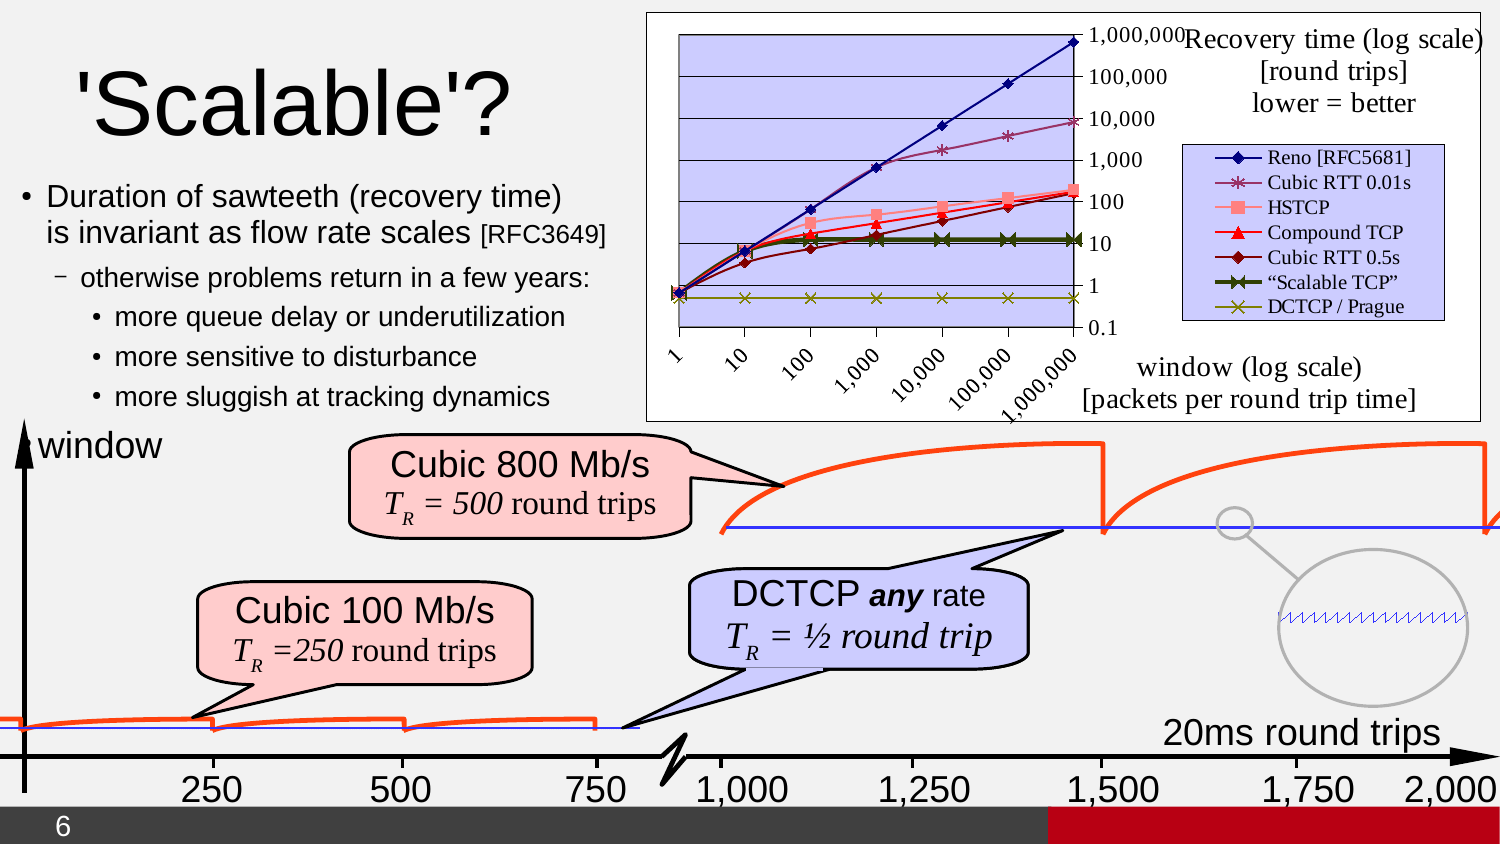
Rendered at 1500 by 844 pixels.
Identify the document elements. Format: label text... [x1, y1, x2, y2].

text_box 1,750 [1246, 760, 1370, 818]
text_box 500 [354, 760, 456, 818]
text_box DCTCP any rate: v = 2 [622, 670, 828, 729]
text_box 1,250 [862, 760, 986, 818]
text_box window [23, 416, 356, 515]
text_box 20ms round trips [1147, 704, 1500, 761]
text_box 250 [165, 760, 267, 818]
text_box 2,000 [1389, 760, 1500, 818]
text_box DCTCP any rate TR = ½ round trip [689, 530, 1063, 670]
list Duration of sawteeth (recovery time) is invariant as flow rate scales [RFC3649] otherwise problems return in a few years: more queue delay or underutilization more sensitive to disturbance more sluggish at tracking dynamics [12, 178, 646, 417]
text_box Cubic 100 Mb/s TR =250 round trips [192, 581, 533, 718]
text_box 1,500 [1051, 760, 1175, 818]
chart [646, 12, 1490, 429]
title 'Scalable'? [75, 33, 646, 175]
text_box Cubic 800 Mb/s TR = 500 round trips [349, 434, 784, 539]
text_box 1,000 [680, 760, 804, 818]
text_box 750 [549, 760, 651, 818]
